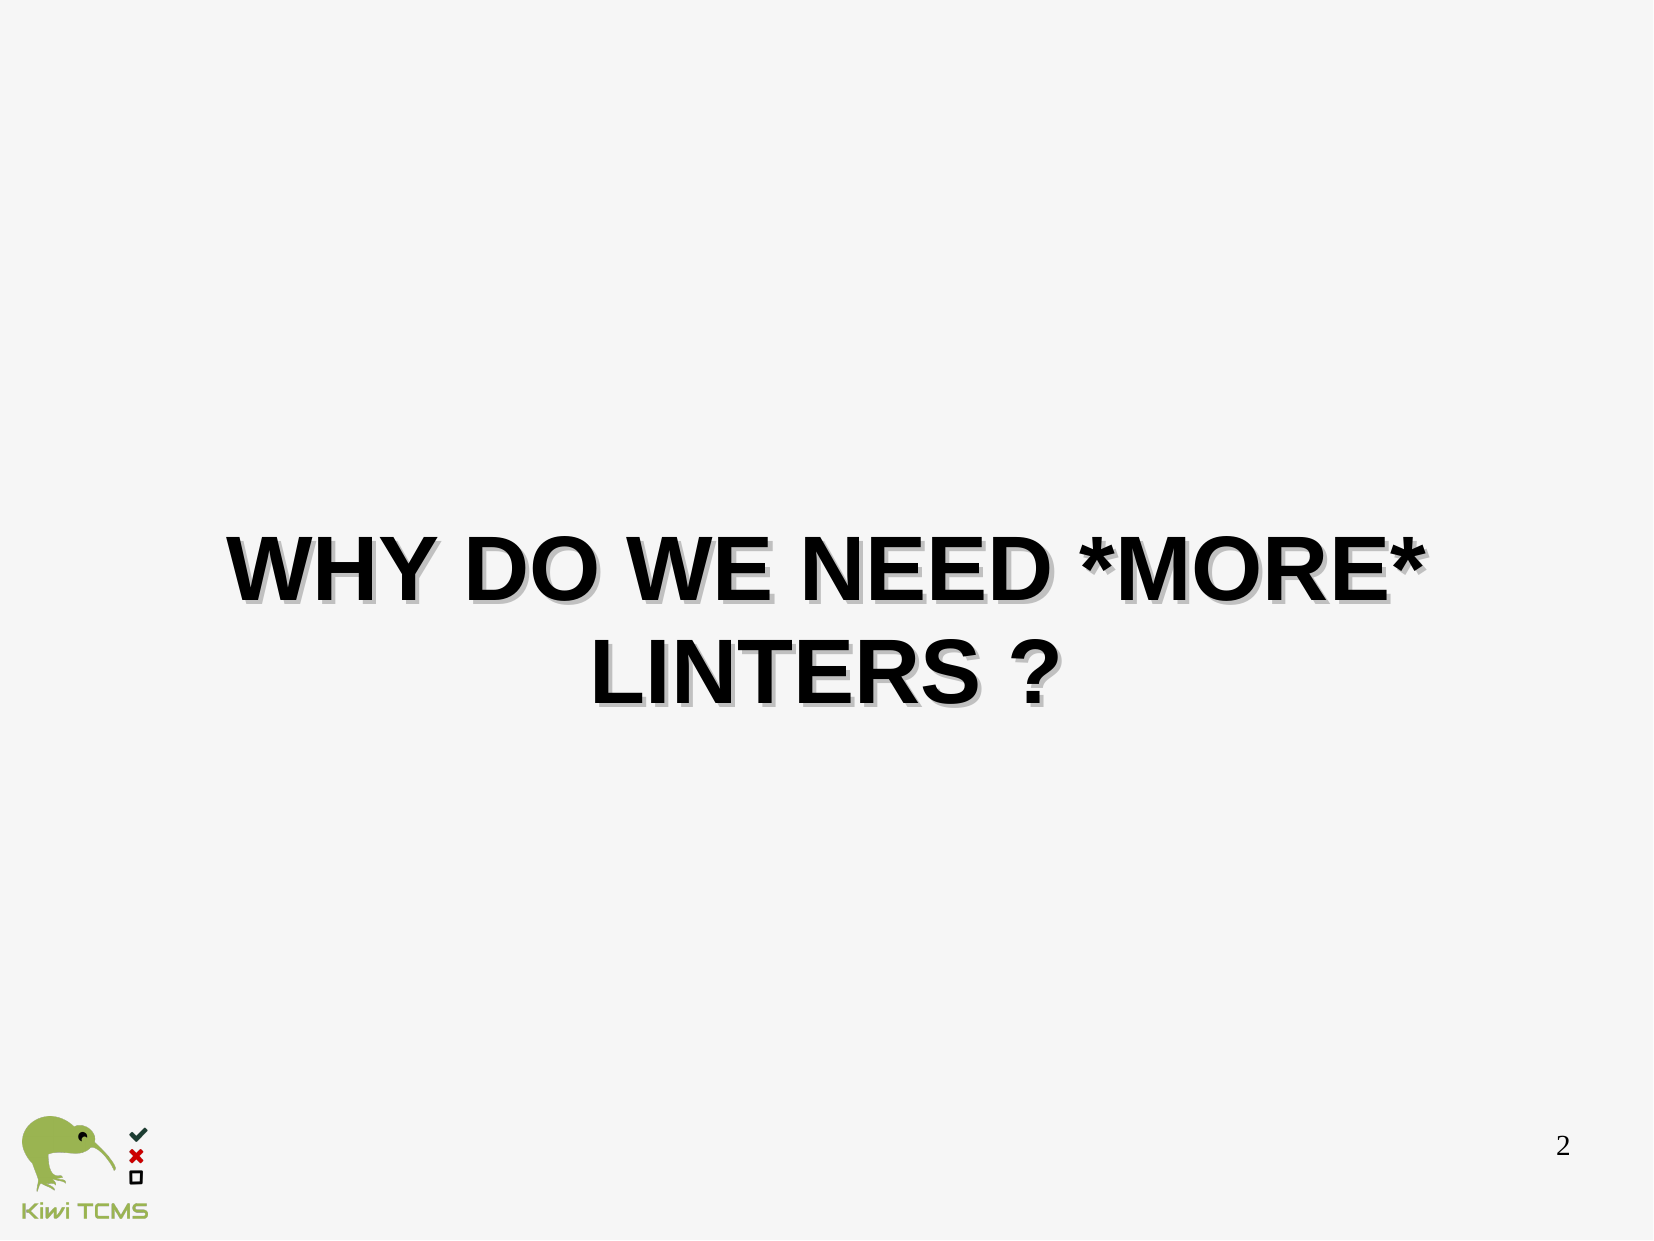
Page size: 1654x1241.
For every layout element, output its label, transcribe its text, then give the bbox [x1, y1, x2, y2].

picture [22, 1116, 148, 1219]
title WHY DO WE NEED *MORE* LINTERS ? [82, 516, 1571, 724]
